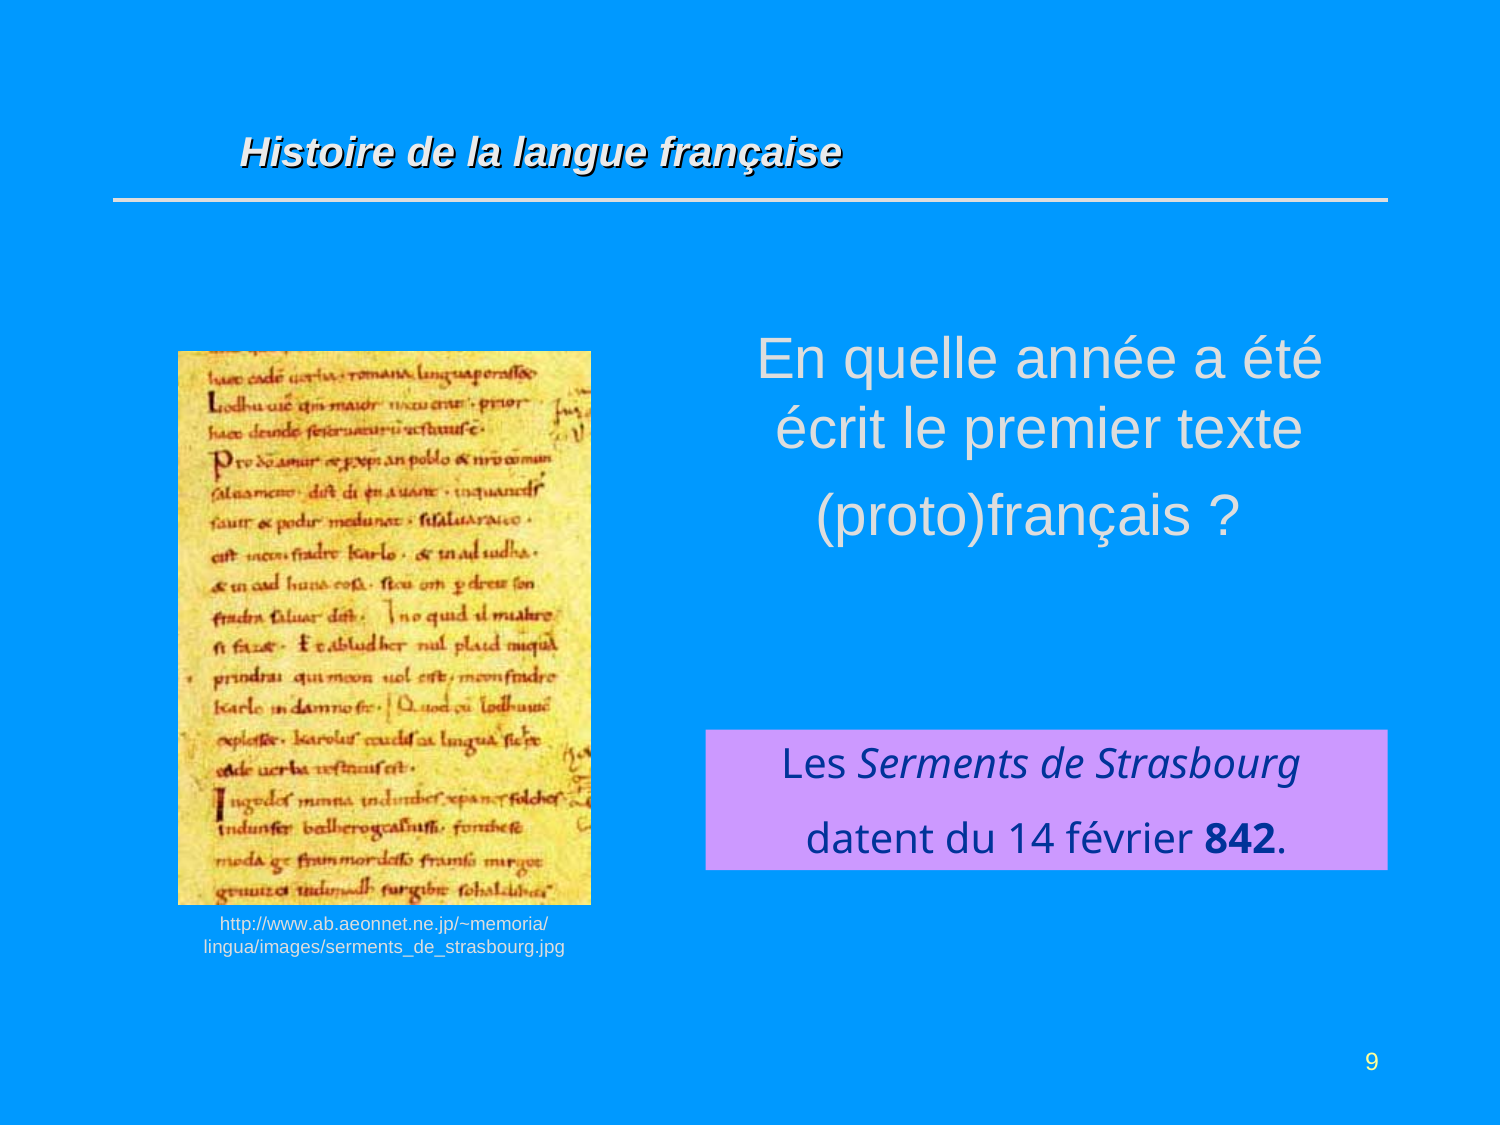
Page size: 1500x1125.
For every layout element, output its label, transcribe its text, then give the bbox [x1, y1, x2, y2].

picture [178, 351, 591, 904]
text_box En quelle année a été écrit le premier texte (proto)français ? [705, 312, 1375, 559]
text_box Histoire de la langue française [224, 116, 858, 183]
text_box http://www.ab.aeonnet.ne.jp/~memoria/lingua/images/serments_de_strasbourg.jpg [178, 904, 591, 965]
text_box Les Serments de Strasbourg datent du 14 février 842. [705, 729, 1388, 871]
